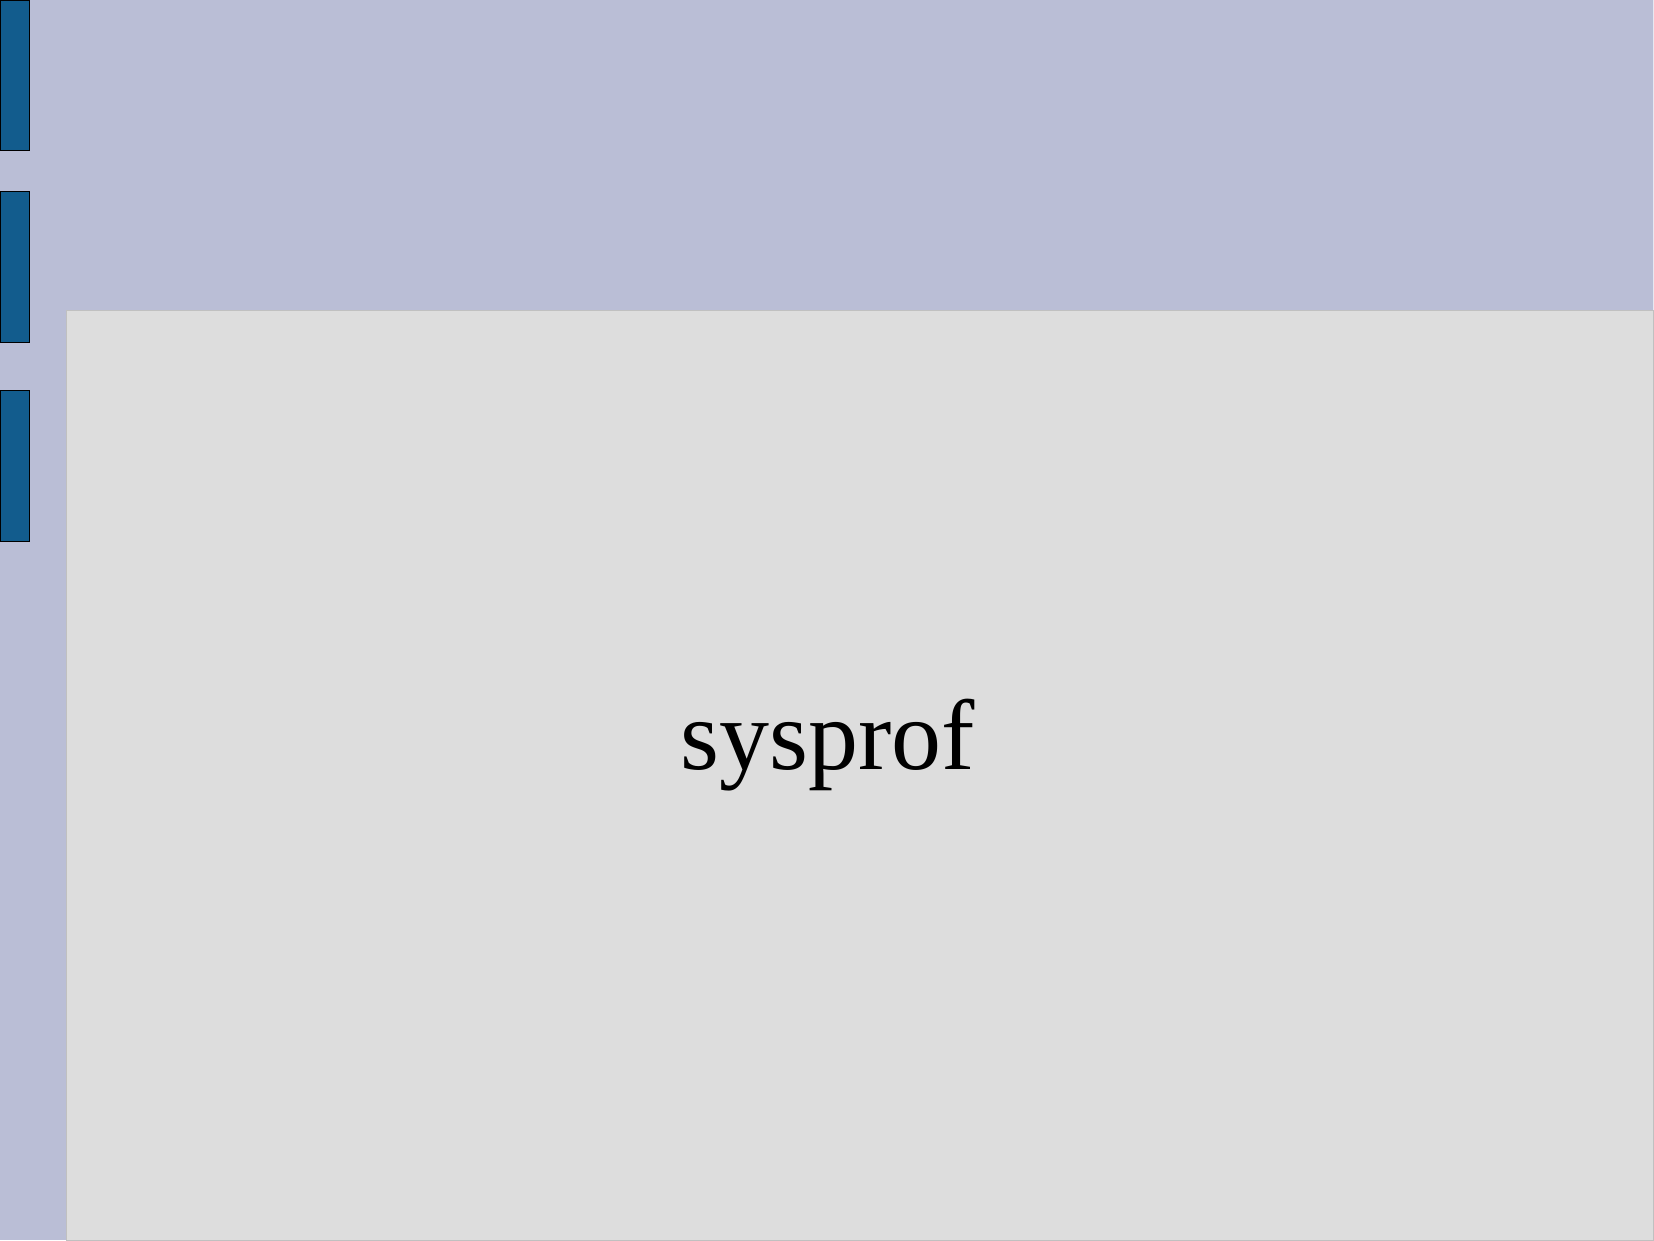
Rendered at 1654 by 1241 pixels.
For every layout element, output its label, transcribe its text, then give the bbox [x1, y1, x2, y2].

subtitle sysprof [121, 344, 1534, 1127]
